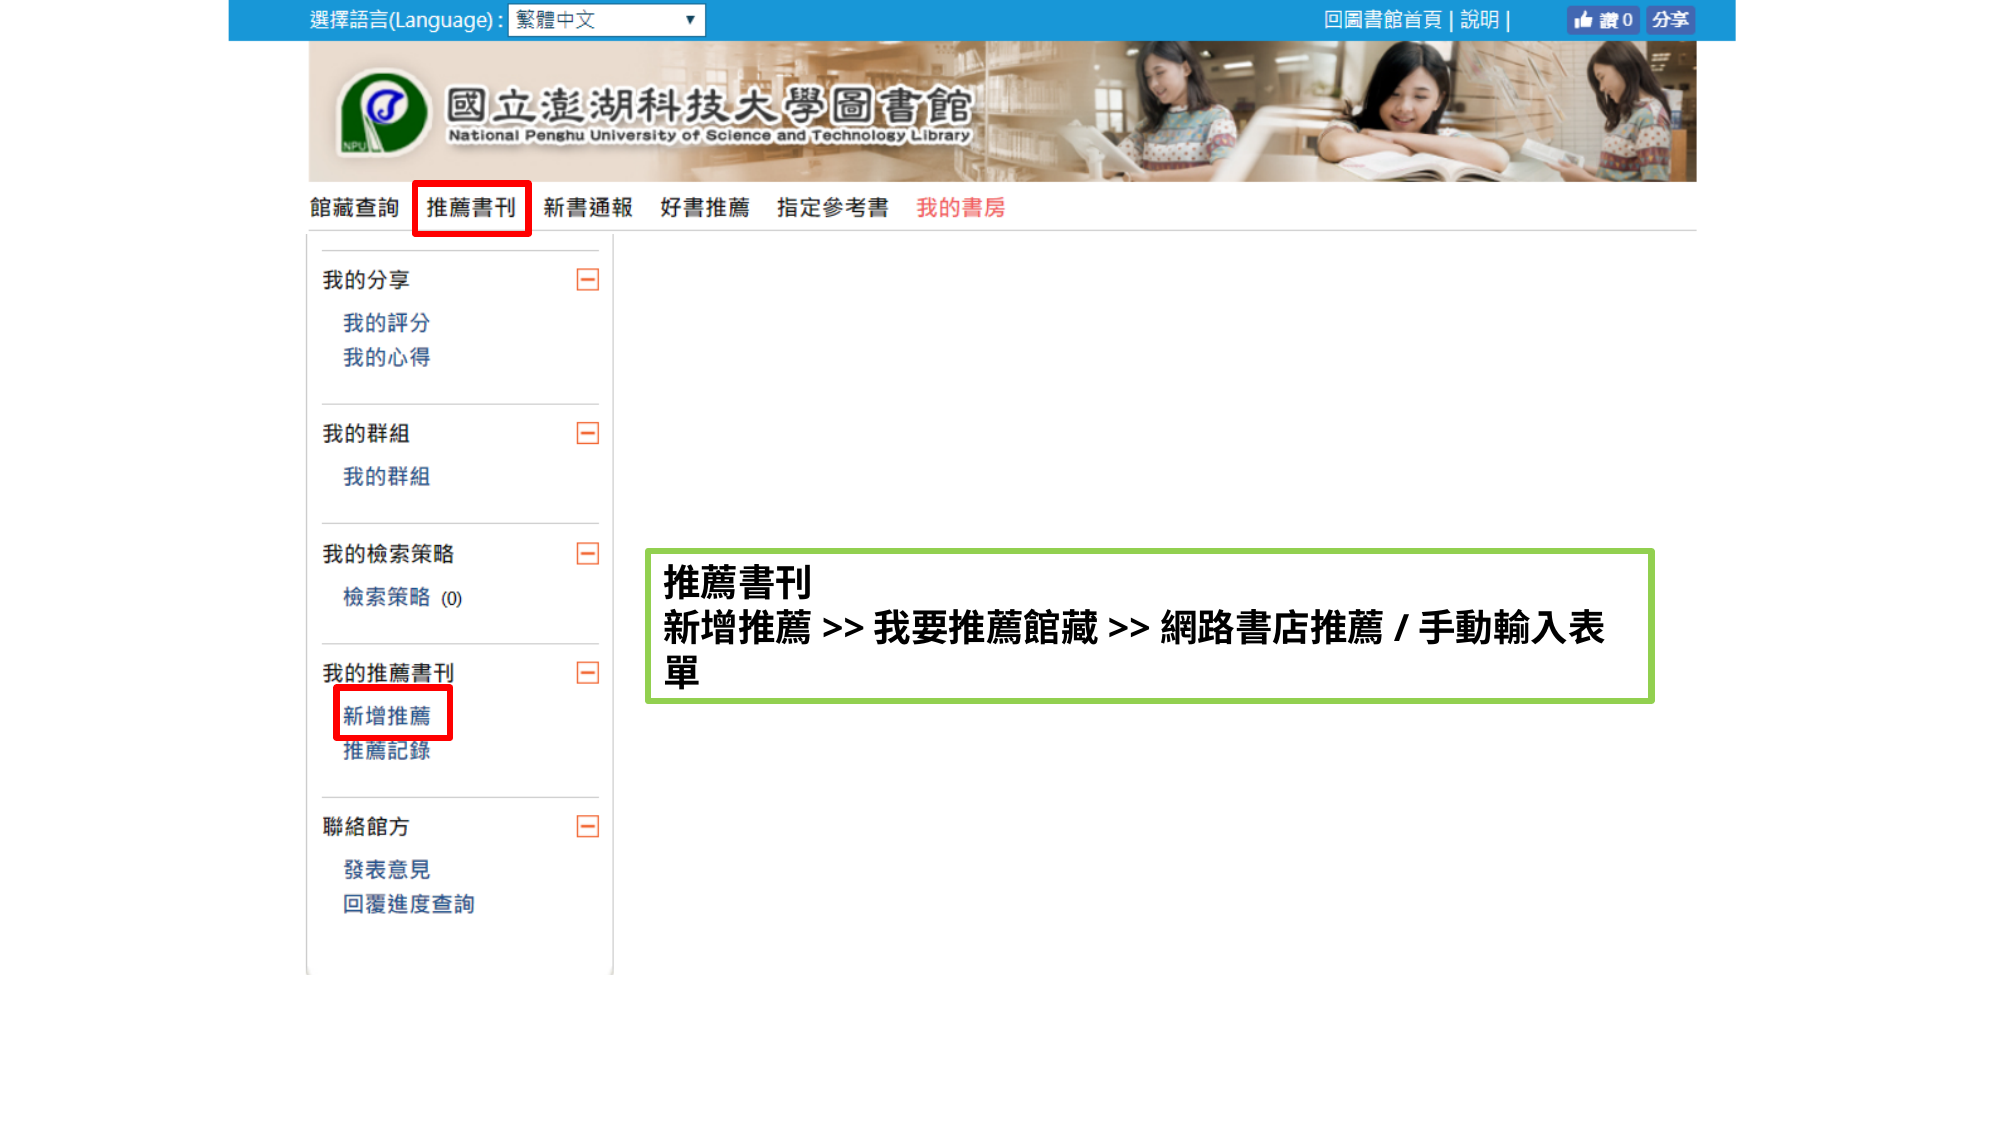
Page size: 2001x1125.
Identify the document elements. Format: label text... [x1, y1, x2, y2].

text_box 推薦書刊 新增推薦>>我要推薦館藏>>網路書店推薦/手動輸入表單 [648, 550, 1652, 657]
picture [228, 0, 1832, 975]
